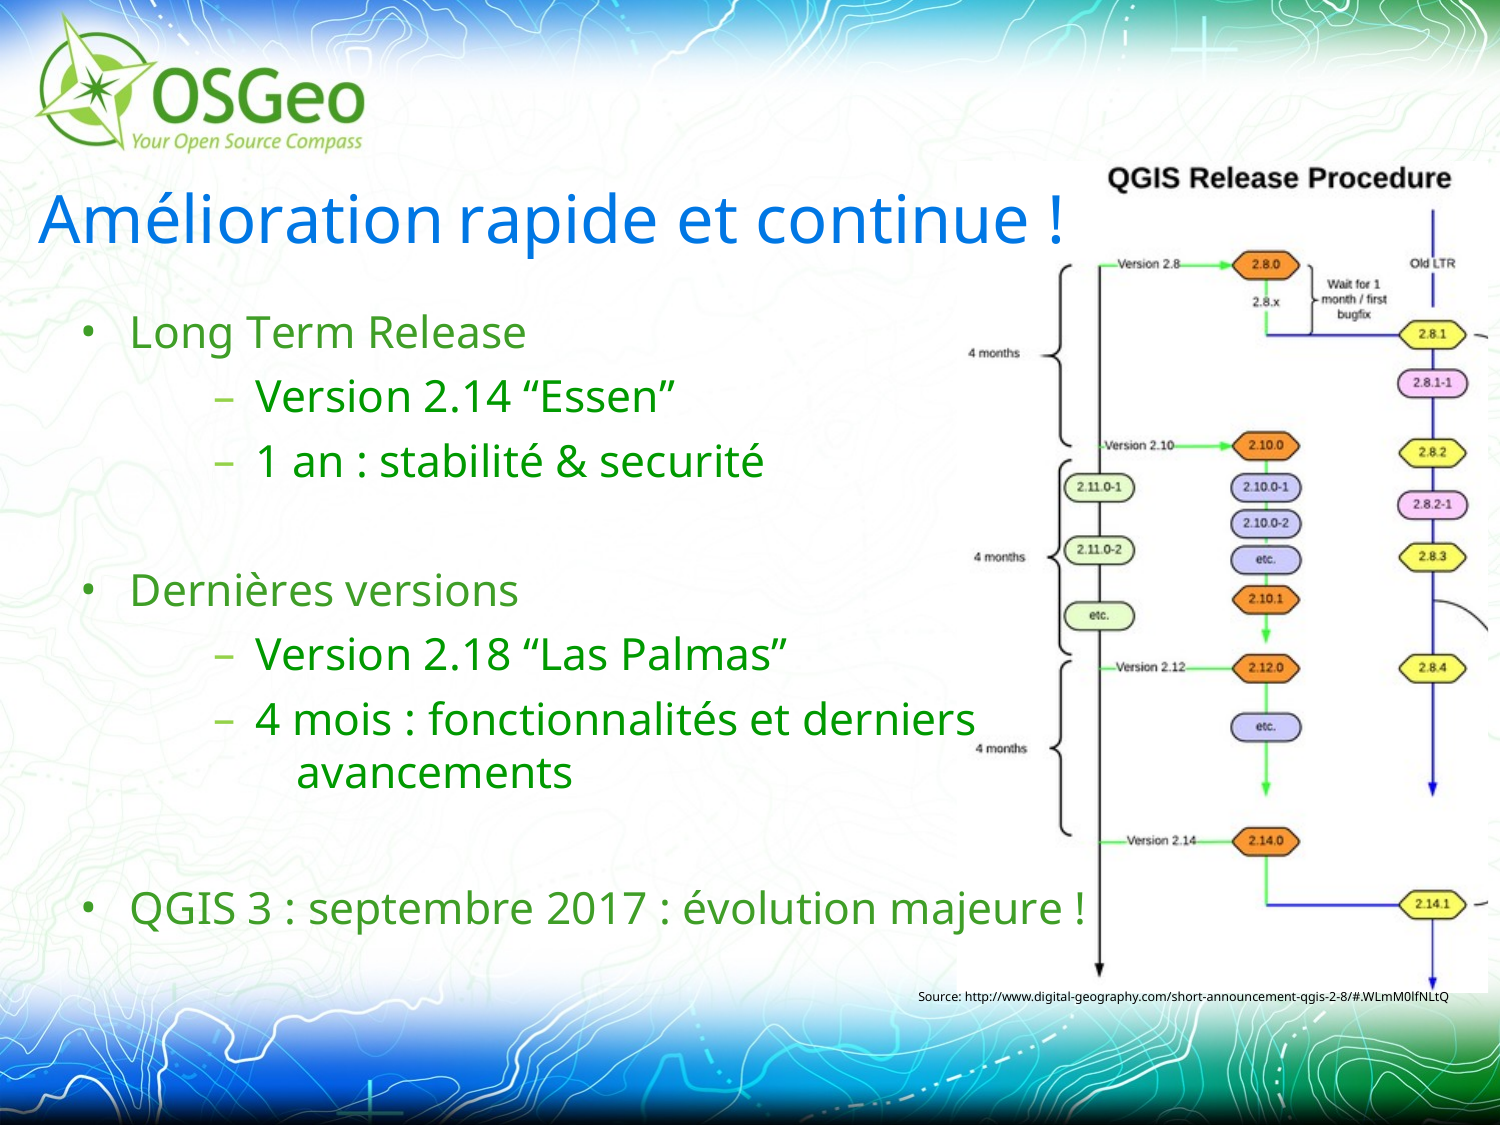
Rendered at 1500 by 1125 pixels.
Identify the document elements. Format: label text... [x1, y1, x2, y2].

picture [0, 0, 1500, 1125]
picture [848, 1103, 864, 1109]
list Long Term Release Version 2.14 “Essen” 1 an : stabilité & securité Dernières versions Version 2.18 “Las Palmas” 4 mois : fonctionnalités et derniers avancements QGIS 3 : septembre 2017 : évolution majeure ! [65, 296, 1105, 993]
picture [954, 1101, 961, 1113]
text_box Source: http://www.digital-geography.com/short-announcement-qgis-2-8/#.WLmM0lfNLtQ [903, 981, 1500, 1087]
text_box [112, 1025, 426, 1101]
title Amélioration rapide et continue ! [24, 159, 1300, 275]
text_box [512, 1025, 988, 1101]
